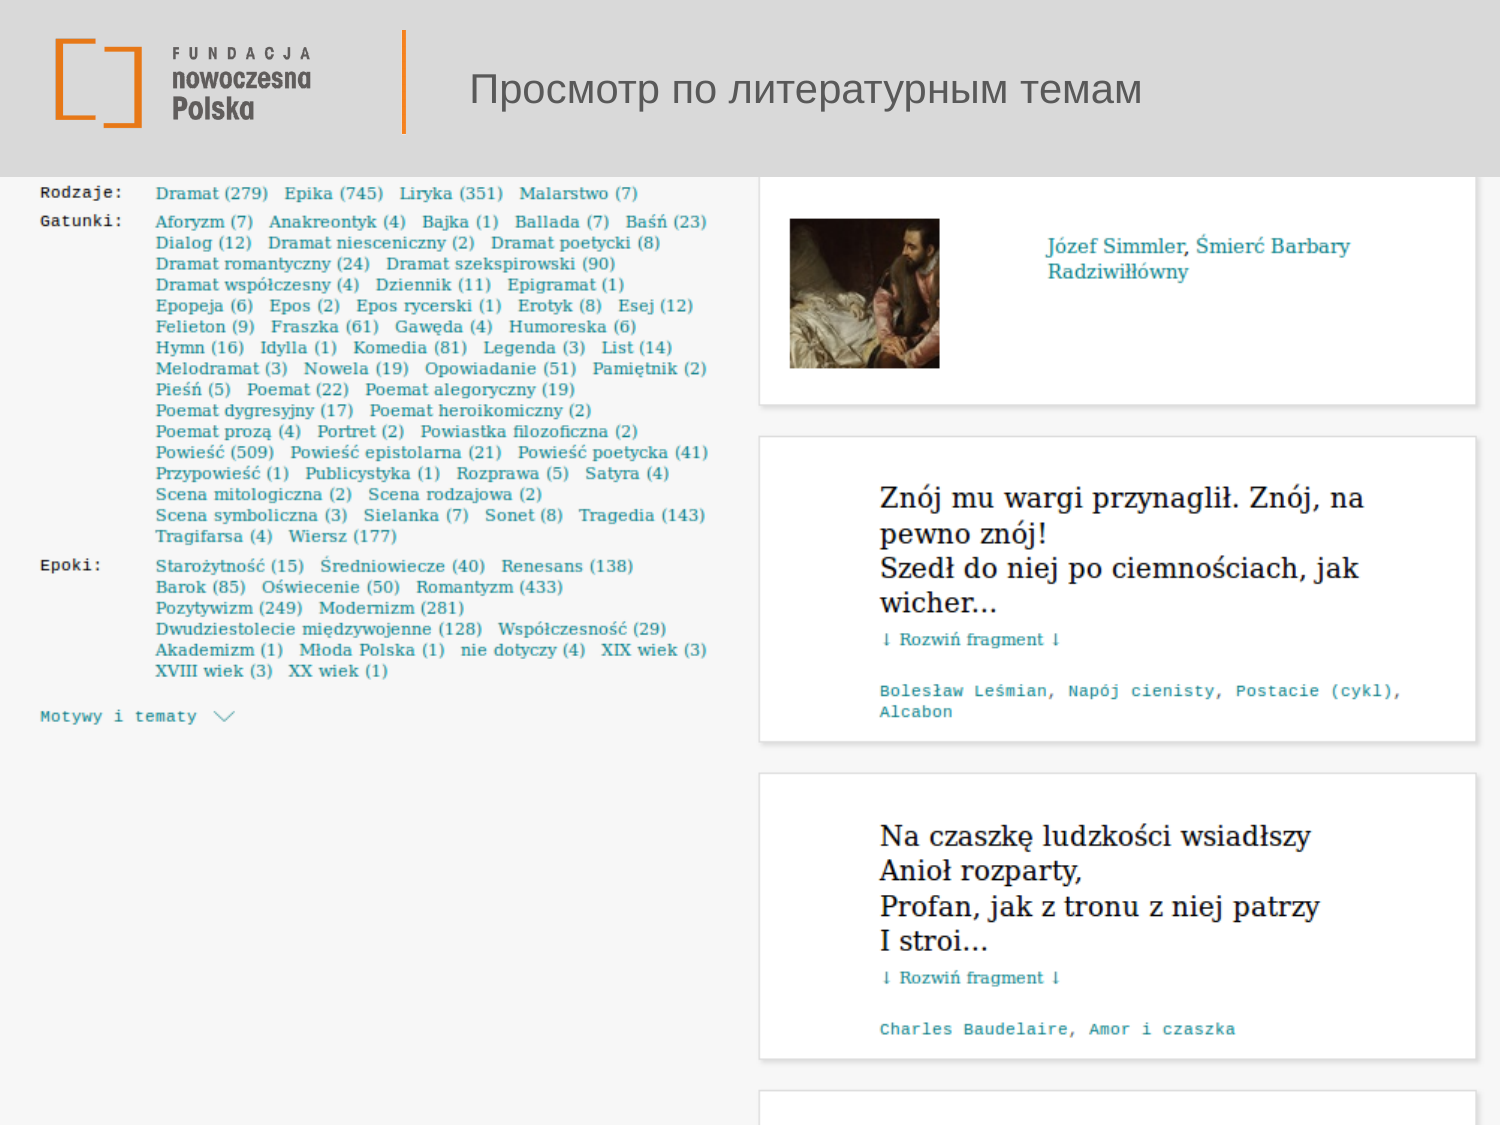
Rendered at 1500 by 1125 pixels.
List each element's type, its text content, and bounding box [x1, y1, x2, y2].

picture [395, 30, 422, 145]
text_box [0, 0, 1500, 177]
text_box Просмотр по литературным темам [454, 54, 1406, 120]
picture [53, 30, 313, 140]
picture [0, 177, 1500, 1125]
